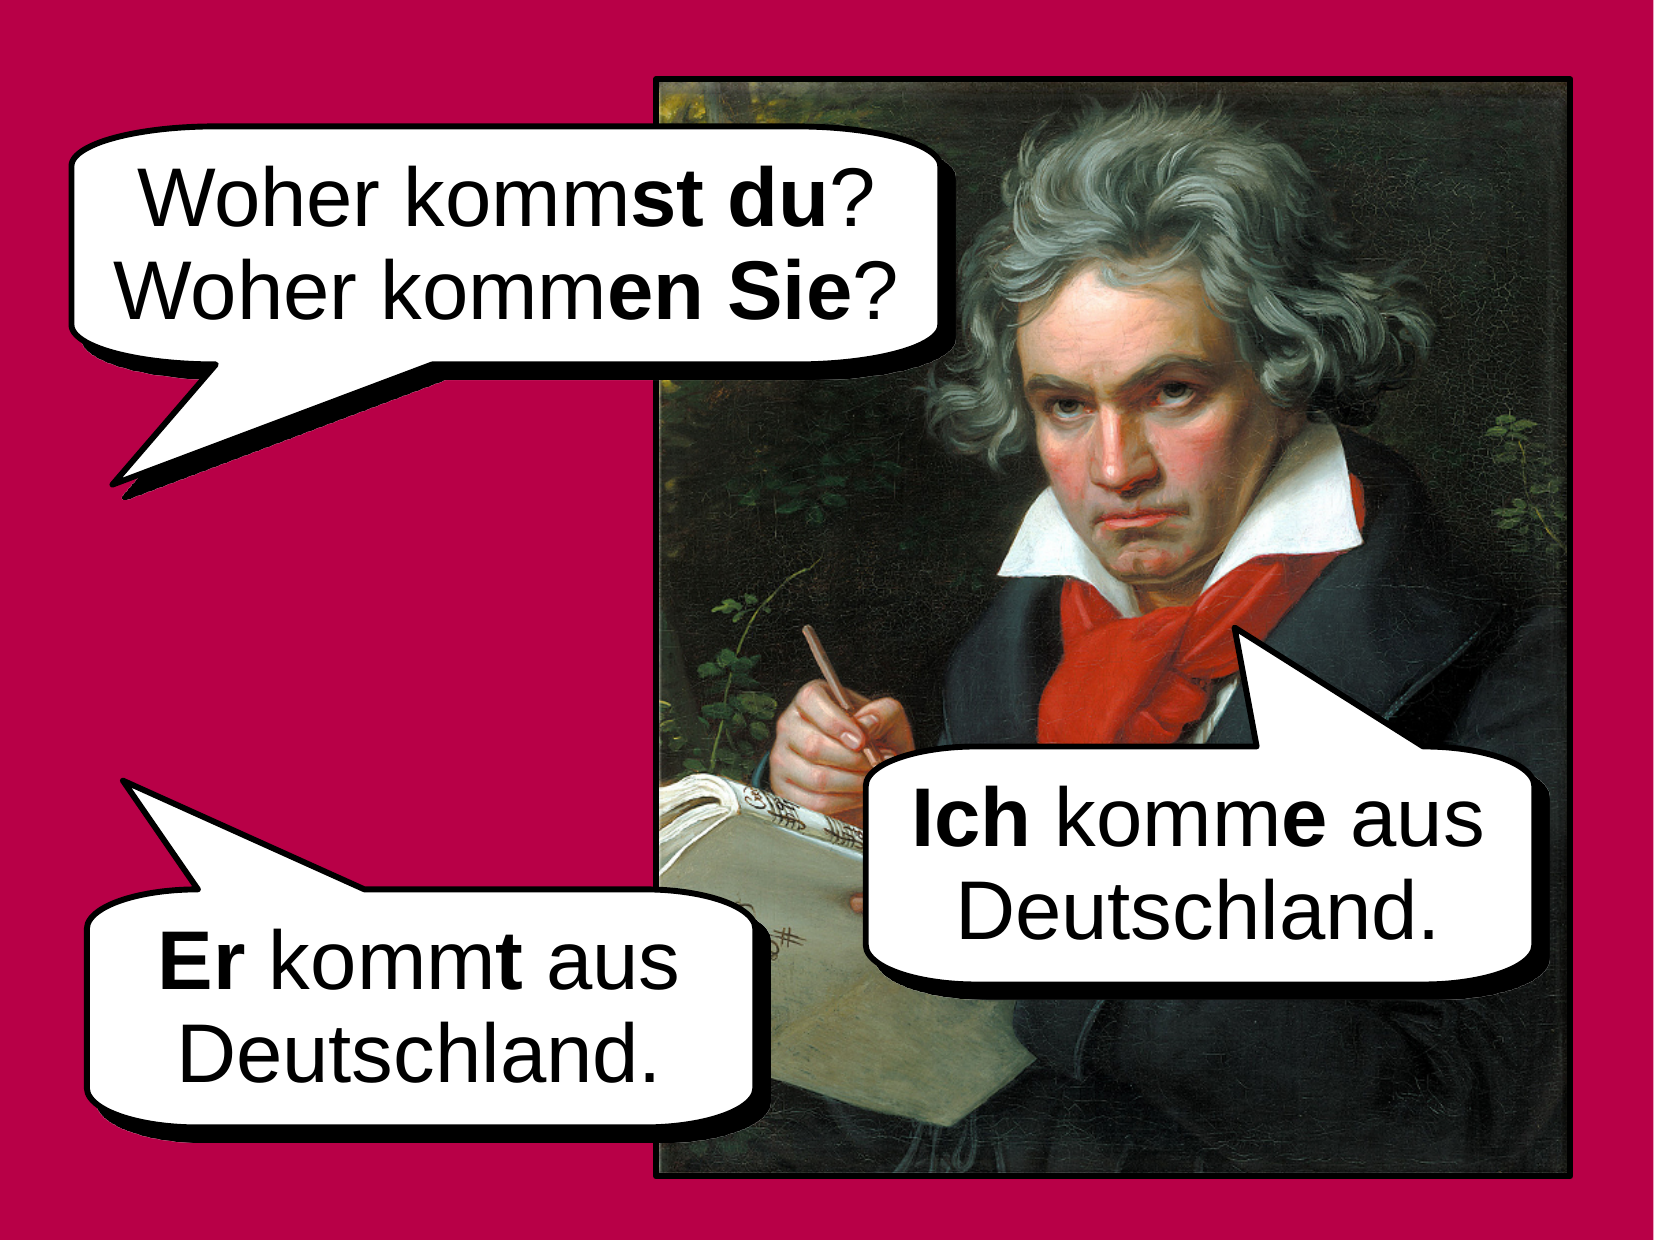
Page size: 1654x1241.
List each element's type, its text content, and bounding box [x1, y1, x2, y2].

text_box [1526, 771, 1535, 960]
text_box [112, 354, 894, 485]
text_box [901, 974, 1499, 985]
text_box [122, 1117, 720, 1128]
picture [659, 82, 1568, 1174]
text_box [865, 775, 870, 956]
text_box [747, 913, 756, 1103]
text_box [105, 780, 737, 907]
text_box [884, 627, 1516, 764]
text_box [86, 918, 91, 1099]
text_box Woher kommst du? Woher kommen Sie? [62, 144, 951, 354]
text_box Er kommt aus Deutschland. [91, 907, 747, 1117]
text_box Ich komme aus Deutschland. [870, 764, 1526, 974]
text_box [95, 126, 916, 144]
